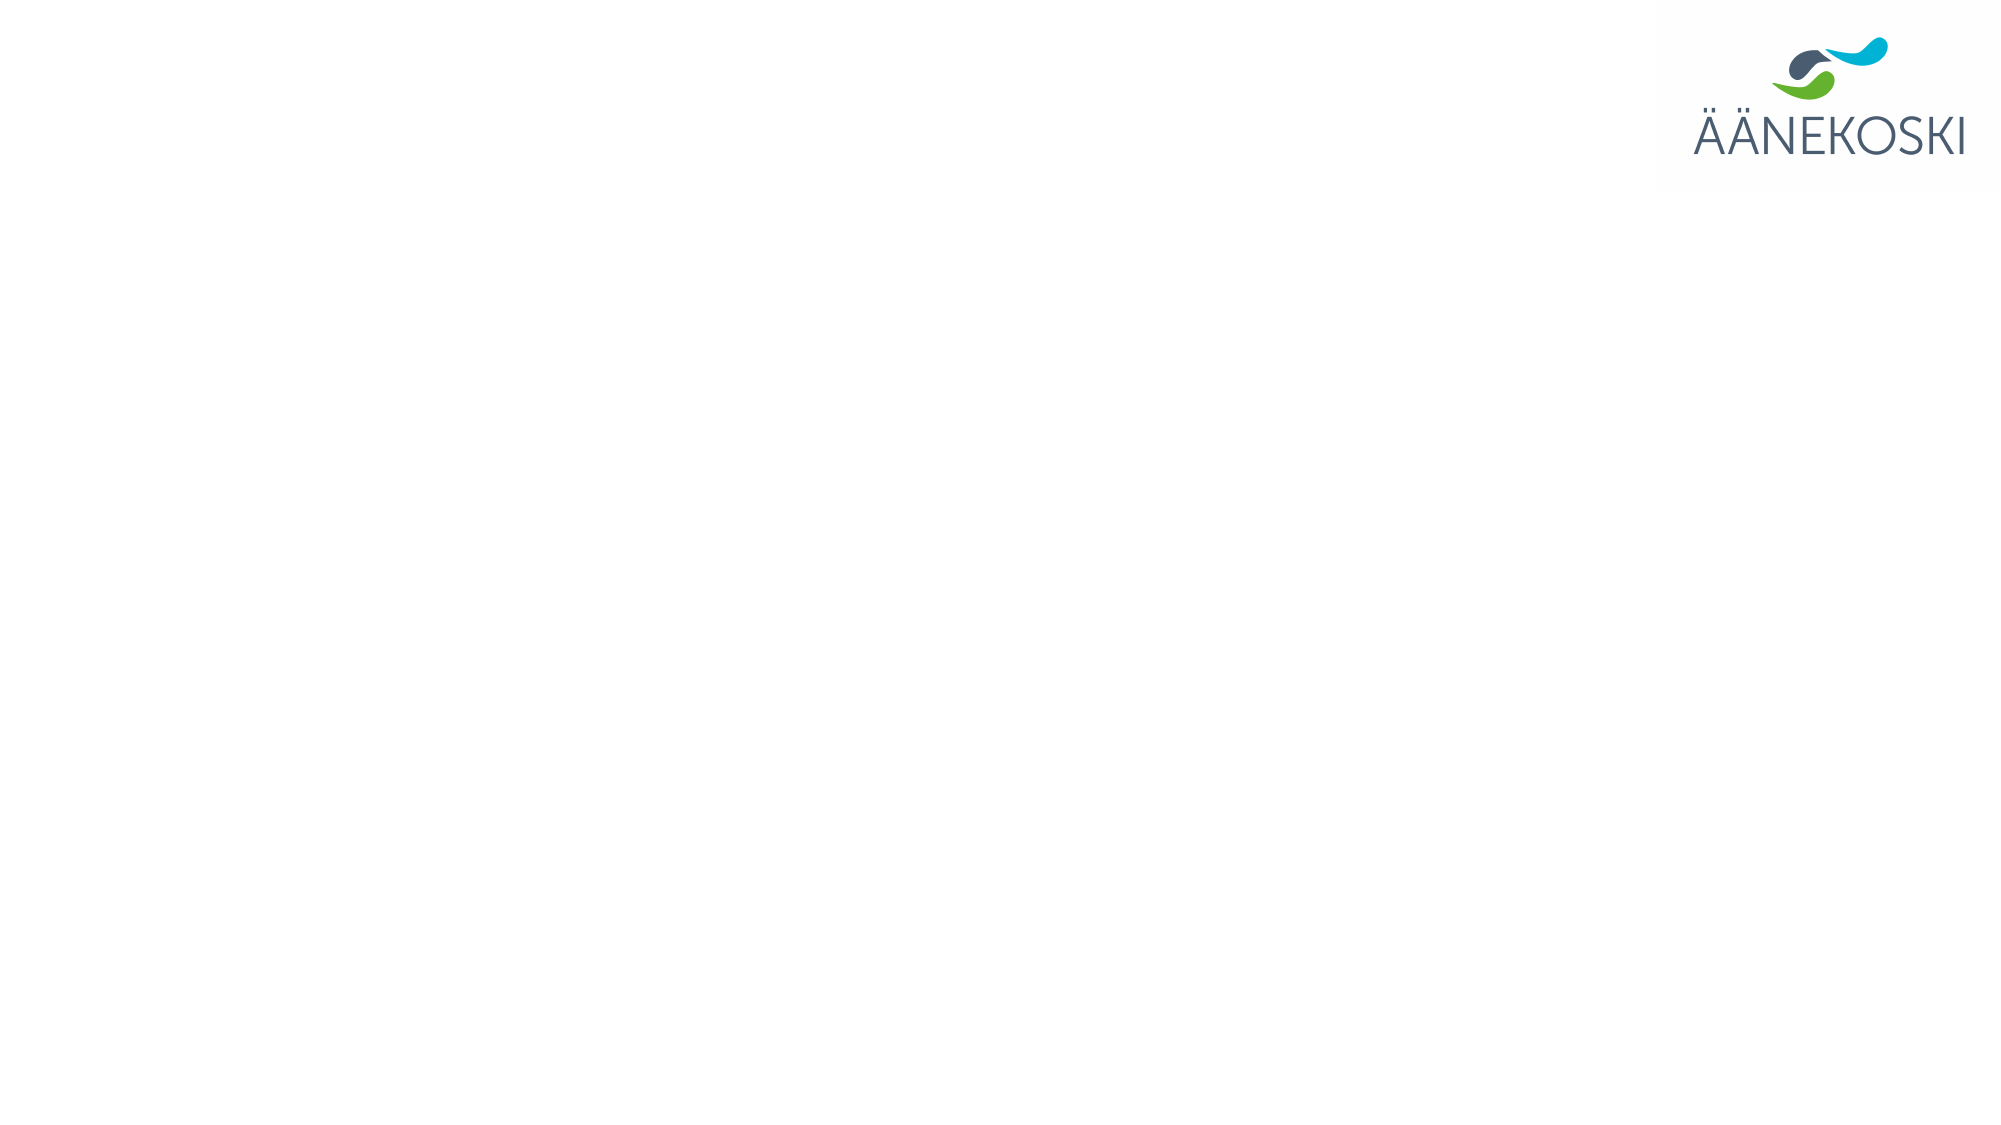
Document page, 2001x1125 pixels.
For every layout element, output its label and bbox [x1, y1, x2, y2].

picture [1656, 0, 2000, 193]
